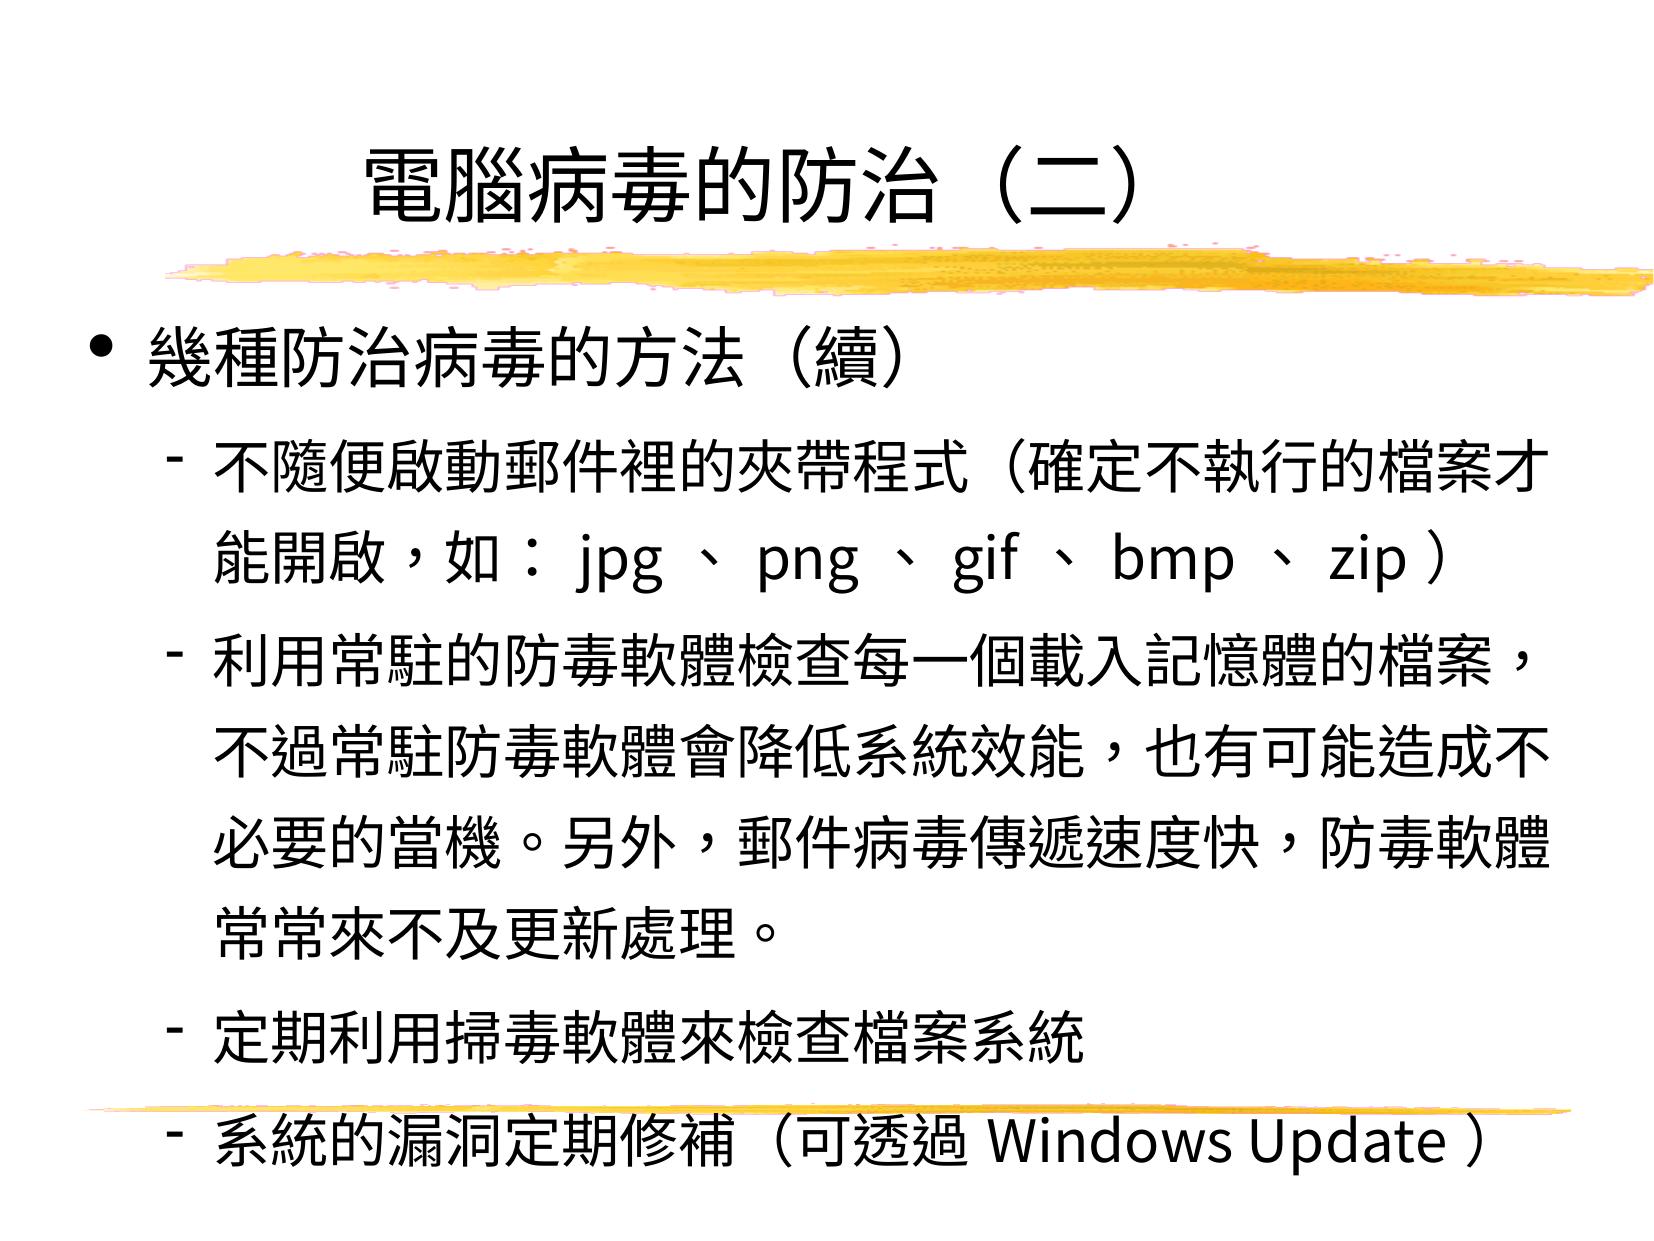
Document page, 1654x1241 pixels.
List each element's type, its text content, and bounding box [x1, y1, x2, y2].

title 電腦病毒的防治（二） [73, 41, 1479, 249]
list 幾種防治病毒的方法（續） 不隨便啟動郵件裡的夾帶程式（確定不執行的檔案才能開啟，如：jpg、png、gif、bmp、zip） 利用常駐的防毒軟體檢查每一個載入記憶體的檔案，不過常駐防毒軟體會降低系統效能，也有可能造成不必要的當機。另外，郵件病毒傳遞速度快，防毒軟體常常來不及更新處理。 定期利用掃毒軟體來檢查檔案系統 系統的漏洞定期修補（可透過Windows Update） [75, 289, 1582, 1157]
picture [165, 237, 1654, 308]
